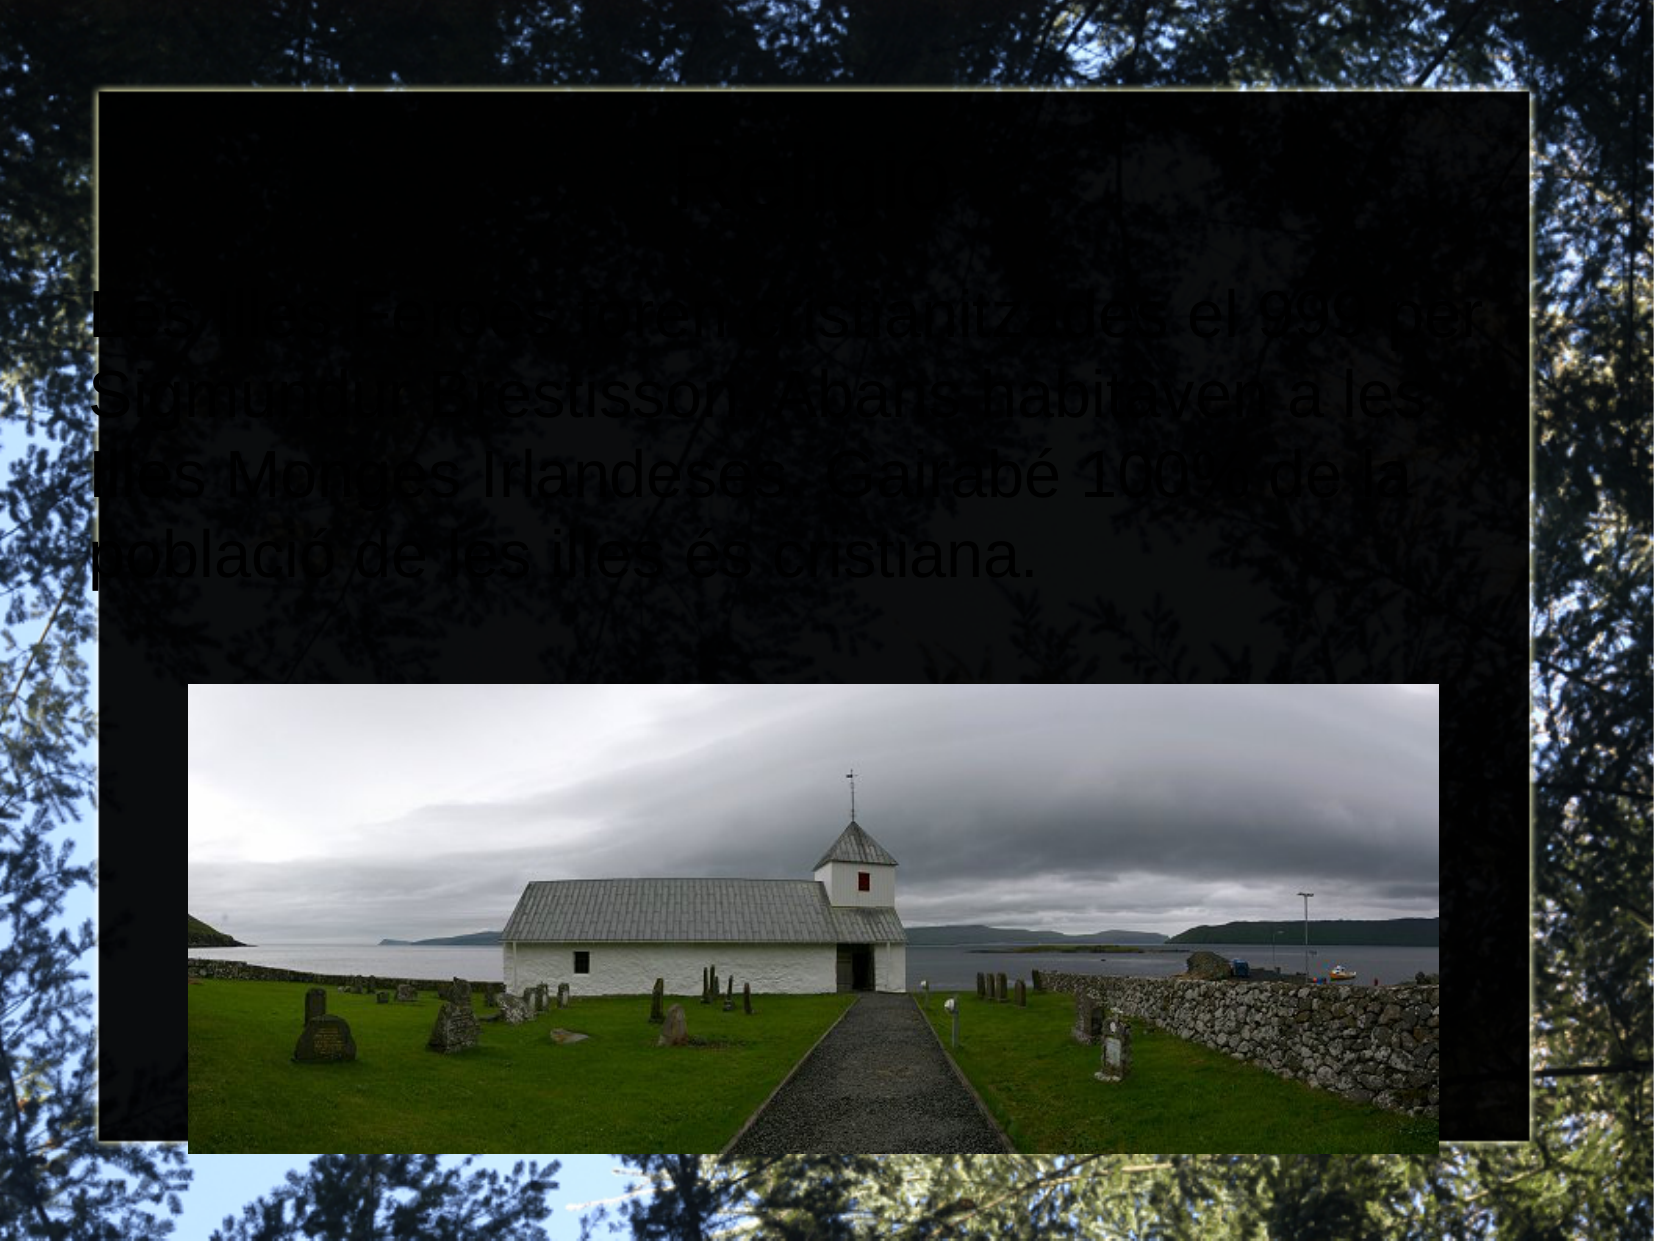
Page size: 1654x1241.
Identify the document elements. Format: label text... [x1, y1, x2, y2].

subtitle Les Illes Feroes foren cristianitzades el 999 per Sigmundur Brestisson. Abans habitaven a les Illes Monges Irlandeses. Gairabé 100% de la població de les illes és cristiana. [88, 267, 1536, 1032]
title Religió [88, 88, 1536, 257]
picture [188, 685, 1439, 1154]
